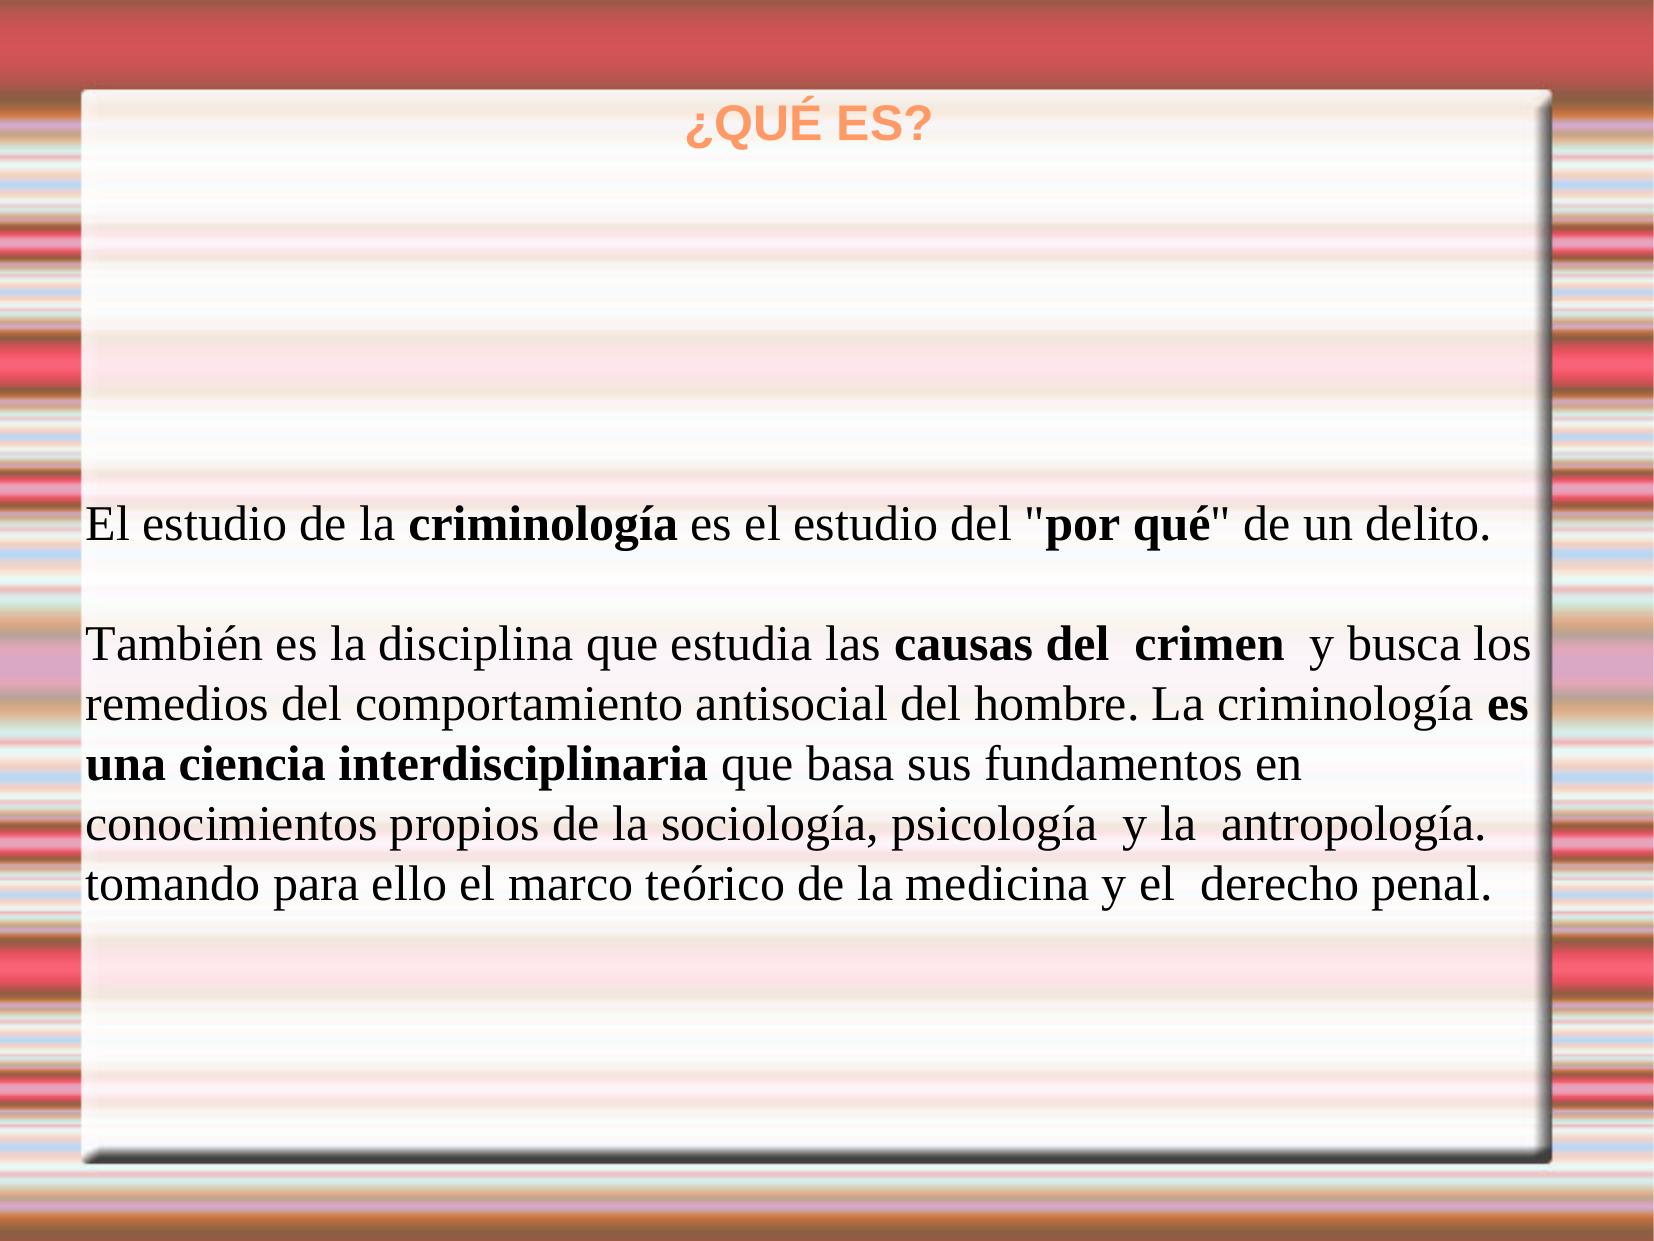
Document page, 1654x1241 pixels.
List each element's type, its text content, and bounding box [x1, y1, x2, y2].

picture [0, 0, 1654, 1241]
title ¿QUÉ ES? [70, 82, 1548, 290]
subtitle El estudio de la criminología es el estudio del "por qué" de un delito. También es la disciplina que estudia las causas del crimen y busca los remedios del comportamiento antisocial del hombre. La criminología es una ciencia interdisciplinaria que basa sus fundamentos en conocimientos propios de la sociología, psicología y la antropología. tomando para ello el marco teórico de la medicina y el derecho penal. [70, 424, 1559, 976]
